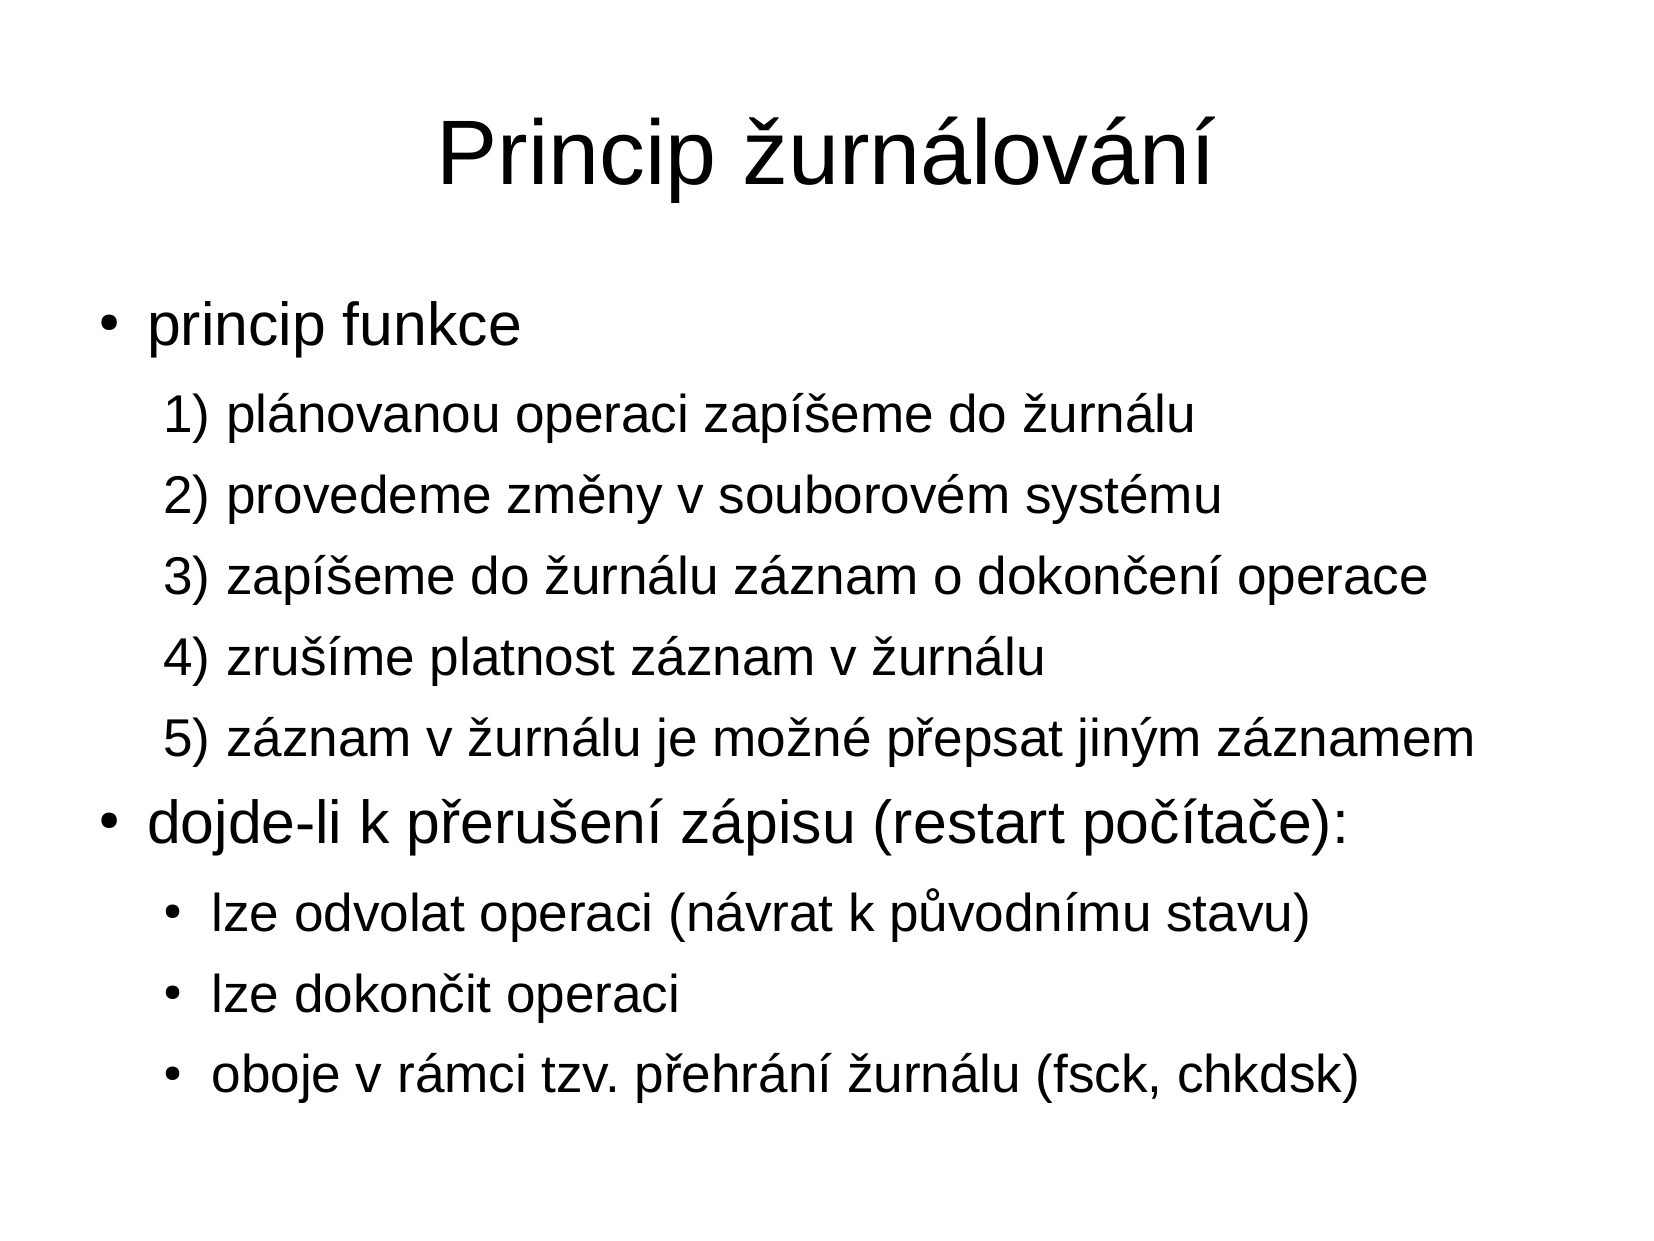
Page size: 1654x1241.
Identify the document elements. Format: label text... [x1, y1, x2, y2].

title Princip žurnálování [82, 49, 1571, 257]
list princip funkce plánovanou operaci zapíšeme do žurnálu provedeme změny v souborovém systému zapíšeme do žurnálu záznam o dokončení operace zrušíme platnost záznam v žurnálu záznam v žurnálu je možné přepsat jiným záznamem dojde-li k přerušení zápisu (restart počítače): lze odvolat operaci (návrat k původnímu stavu) lze dokončit operaci oboje v rámci tzv. přehrání žurnálu (fsck, chkdsk) [82, 290, 1571, 1109]
